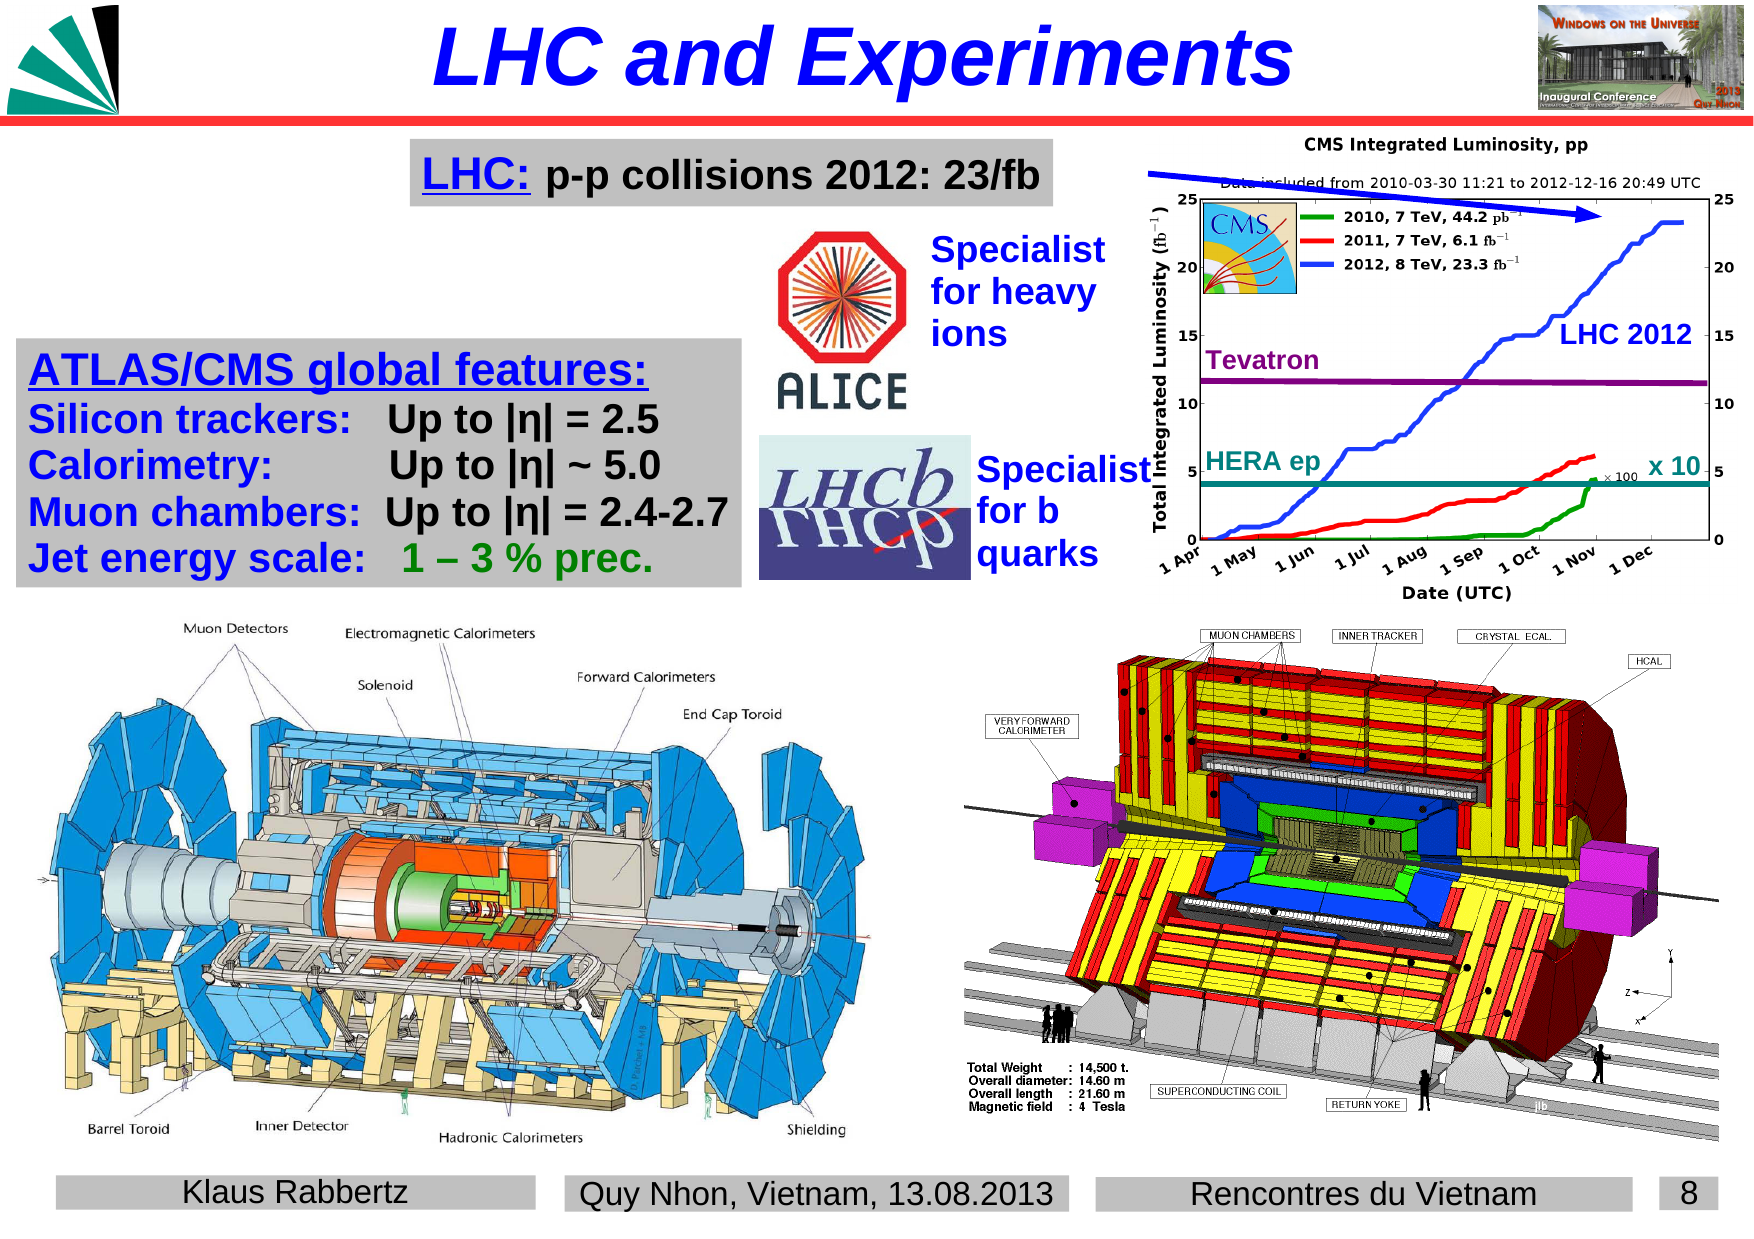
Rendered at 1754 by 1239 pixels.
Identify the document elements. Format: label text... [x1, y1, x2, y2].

picture [1145, 135, 1738, 604]
text_box Specialist for heavy ions [918, 222, 1118, 361]
text_box x 10 [1636, 445, 1713, 488]
picture [964, 608, 1719, 1157]
text_box LHC 2012 [1547, 312, 1706, 357]
text_box Tevatron [1193, 339, 1332, 382]
picture [760, 221, 927, 425]
text_box LHC: p-p collisions 2012: 23/fb [409, 138, 1053, 207]
text_box ATLAS/CMS global features: Silicon trackers: Up to |η| = 2.5 Calorimetry: Up to |η| ~ 5.0 Muon chambers: Up to |η| = 2.4-2.7 Jet energy scale: 1 – 3 % prec. [16, 338, 742, 588]
picture [25, 609, 876, 1157]
title LHC and Experiments [123, 0, 1606, 114]
picture [7, 5, 119, 116]
text_box Specialist for b quarks [964, 442, 1164, 580]
picture [1606, 5, 1744, 110]
text_box HERA ep [1193, 439, 1333, 482]
picture [759, 435, 971, 580]
